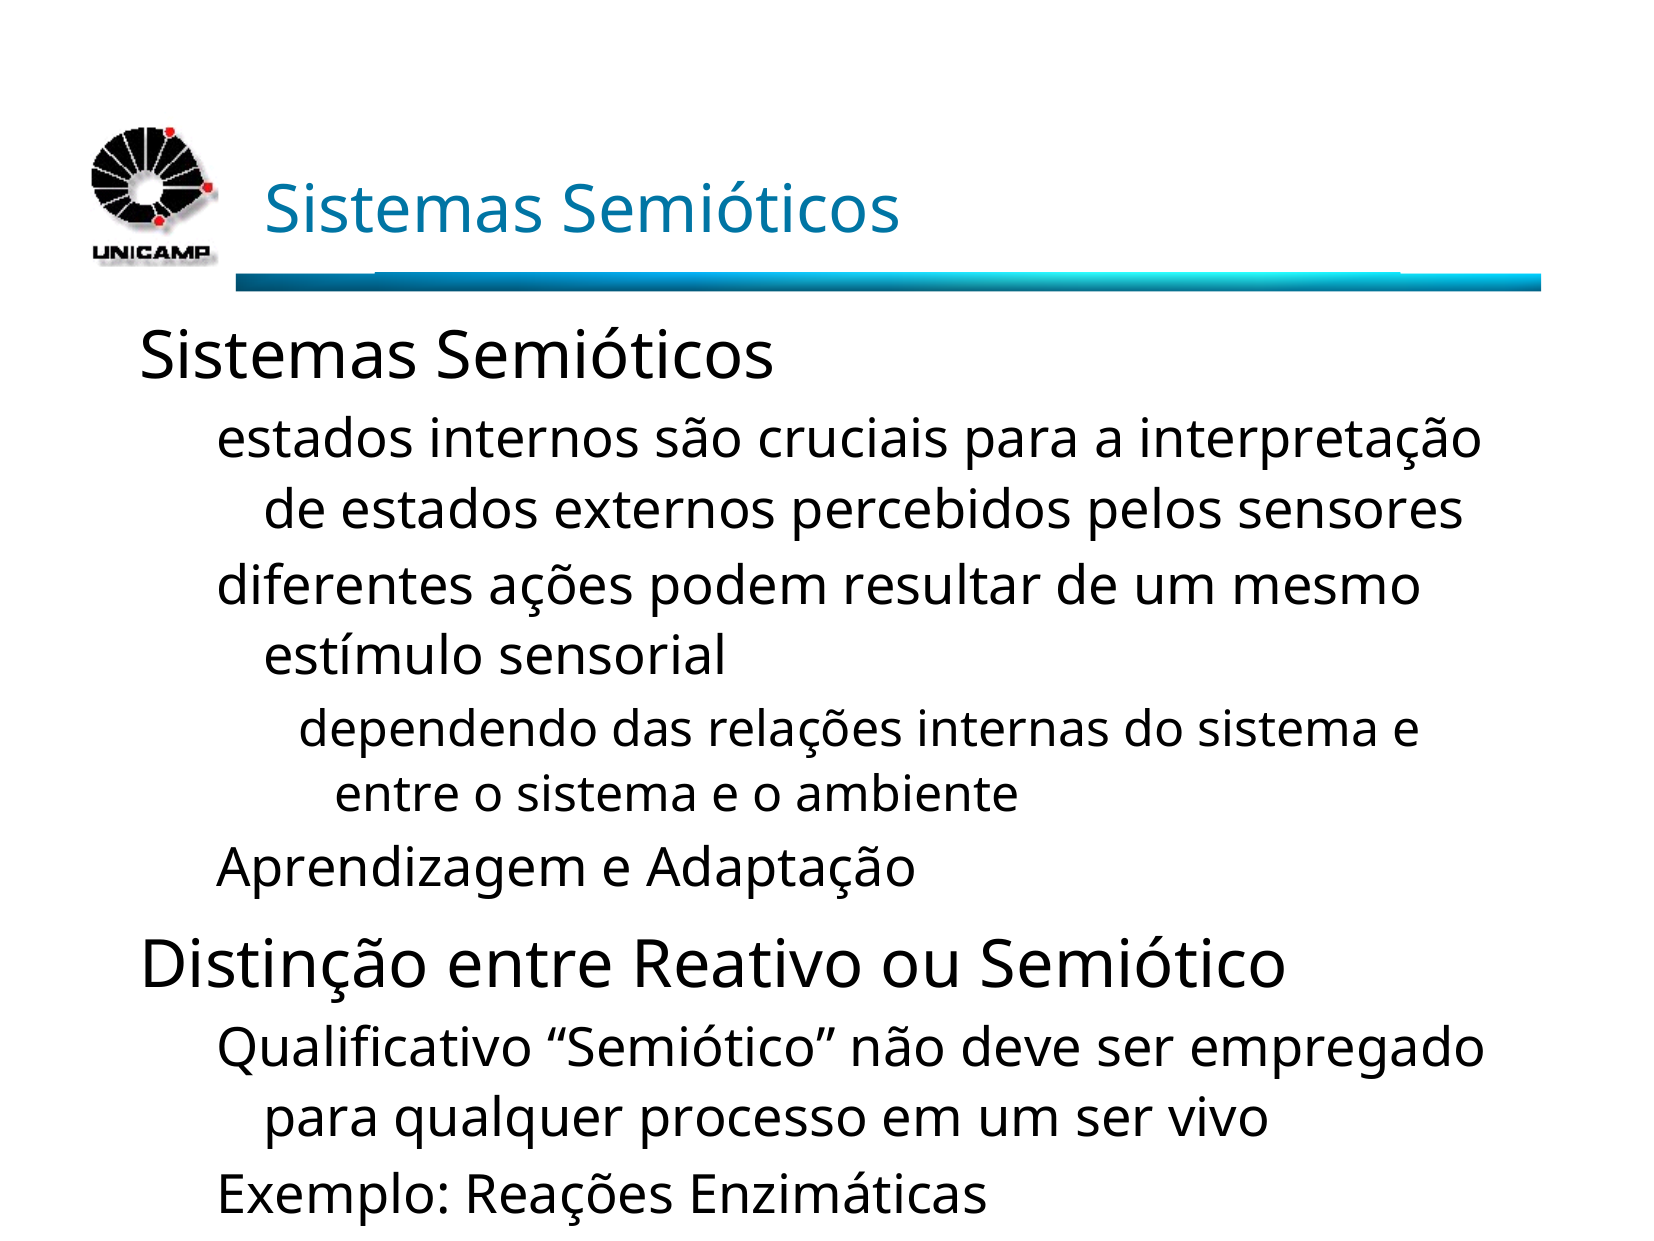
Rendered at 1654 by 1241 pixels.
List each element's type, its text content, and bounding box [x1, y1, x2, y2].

list Sistemas Semióticos estados internos são cruciais para a interpretação de estados externos percebidos pelos sensores diferentes ações podem resultar de um mesmo estímulo sensorial dependendo das relações internas do sistema e entre o sistema e o ambiente Aprendizagem e Adaptação Distinção entre Reativo ou Semiótico Qualificativo “Semiótico” não deve ser empregado para qualquer processo em um ser vivo Exemplo: Reações Enzimáticas podem ser simplesmente reativas [121, 309, 1534, 1196]
picture [125, 272, 1654, 295]
title Sistemas Semióticos [264, 42, 1534, 250]
